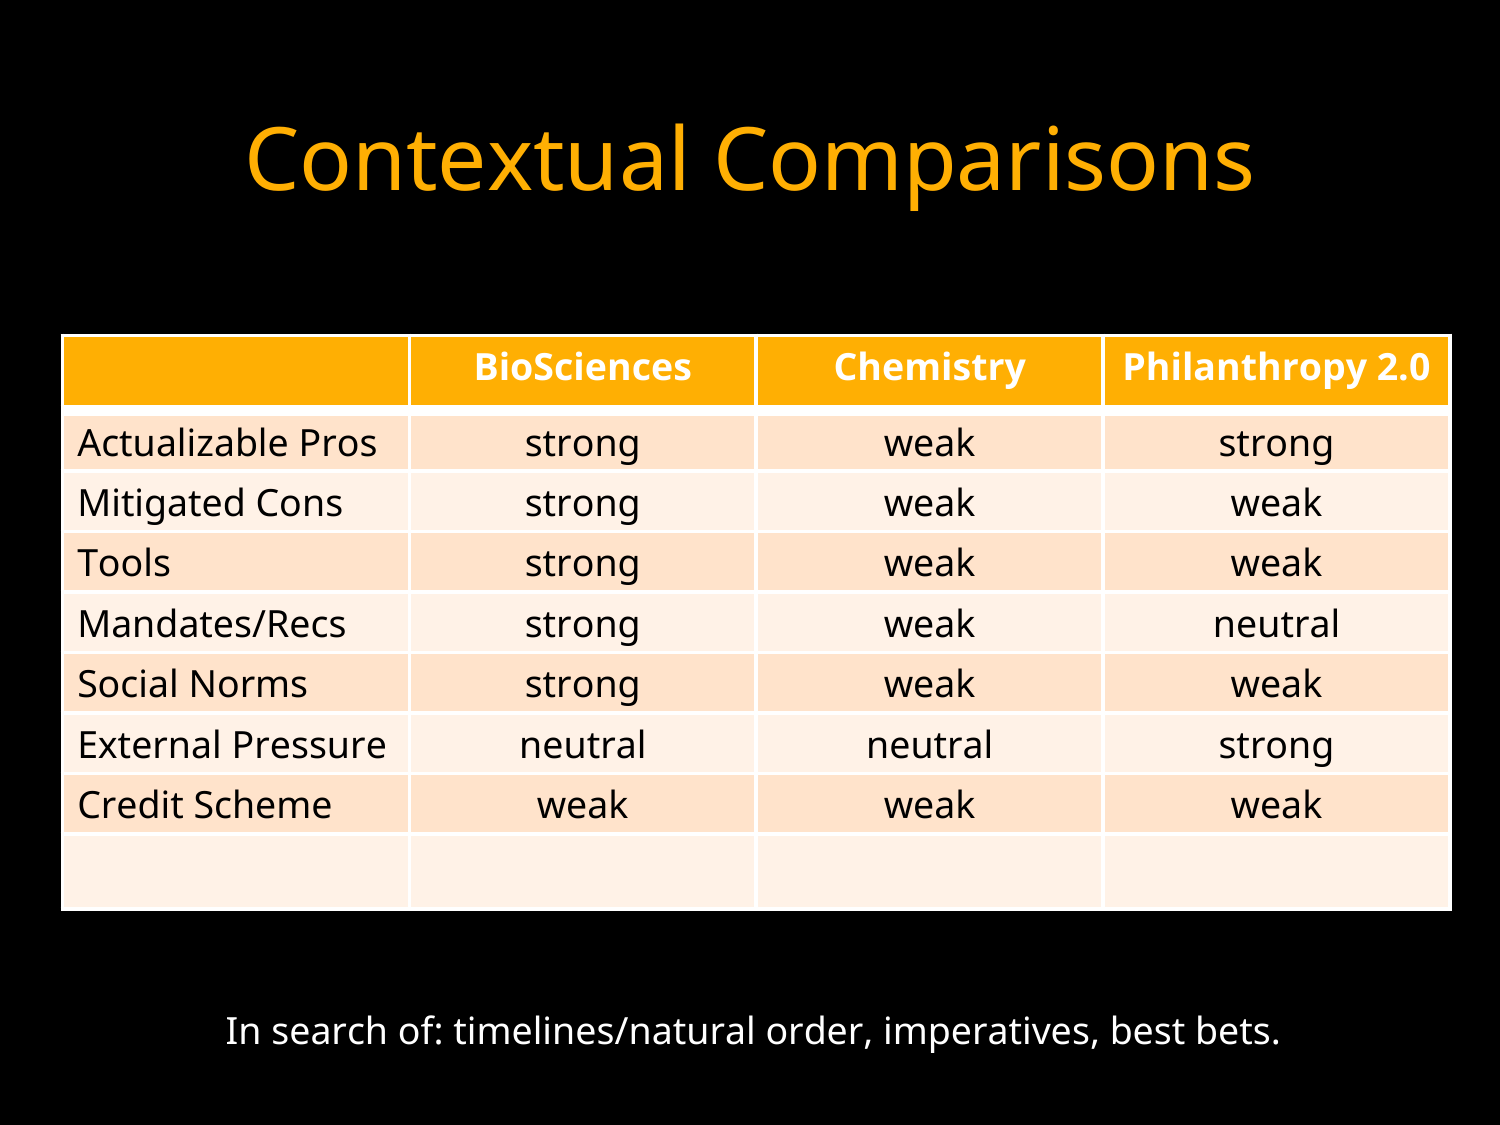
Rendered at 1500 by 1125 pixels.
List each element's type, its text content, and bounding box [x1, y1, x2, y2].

table_cell weak [758, 416, 1101, 469]
table_header BioSciences [411, 337, 754, 405]
table_cell neutral [1105, 594, 1448, 651]
table_cell weak [1105, 775, 1448, 832]
table_header [64, 337, 408, 405]
table_cell neutral [411, 715, 754, 772]
table_cell strong [1105, 416, 1448, 469]
table_cell weak [758, 473, 1101, 530]
table_cell Social Norms [64, 654, 408, 711]
table_cell strong [1105, 715, 1448, 772]
table_cell strong [411, 533, 754, 590]
table_cell [1105, 836, 1448, 907]
table_cell weak [1105, 473, 1448, 530]
table_cell strong [411, 416, 754, 469]
table_cell weak [1105, 654, 1448, 711]
table_cell Tools [64, 533, 408, 590]
text_box In search of: timelines/natural order, imperatives, best bets. [210, 999, 1297, 1061]
table_cell weak [758, 775, 1101, 832]
table_cell weak [1105, 533, 1448, 590]
table_cell weak [758, 594, 1101, 651]
table_cell External Pressure [64, 715, 408, 772]
table_header Philanthropy 2.0 [1105, 337, 1448, 405]
table_cell strong [411, 654, 754, 711]
table_cell Mandates/Recs [64, 594, 408, 651]
table_cell [64, 836, 408, 907]
table_cell [758, 836, 1101, 907]
table_cell strong [411, 594, 754, 651]
table_cell weak [411, 775, 754, 832]
table_cell [411, 836, 754, 907]
table_cell neutral [758, 715, 1101, 772]
table_cell weak [758, 533, 1101, 590]
table_cell strong [411, 473, 754, 530]
table_header Chemistry [758, 337, 1101, 405]
table_cell Mitigated Cons [64, 473, 408, 530]
title Contextual Comparisons [100, 95, 1400, 226]
table_cell Actualizable Pros [64, 416, 408, 469]
table_cell weak [758, 654, 1101, 711]
table_cell Credit Scheme [64, 775, 408, 832]
